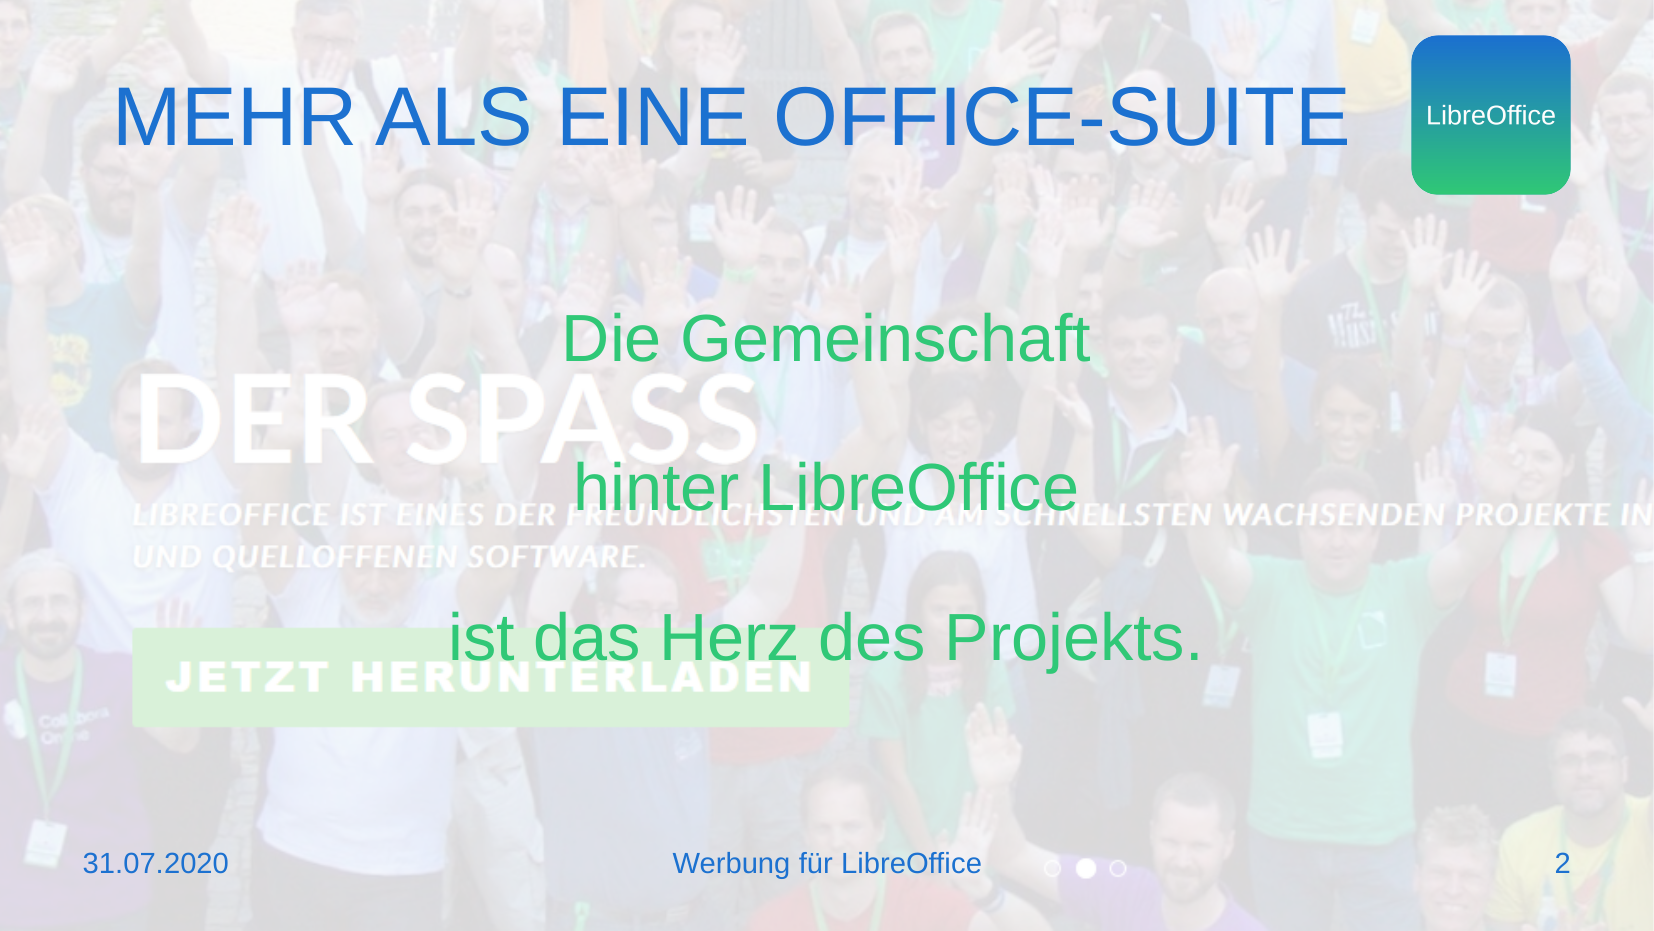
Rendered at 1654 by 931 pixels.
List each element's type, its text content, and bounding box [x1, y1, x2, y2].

title MEHR ALS EINE OFFICE-SUITE [82, 37, 1382, 197]
picture [1411, 35, 1571, 195]
subtitle Die Gemeinschaft hinter LibreOffice ist das Herz des Projekts. [82, 301, 1571, 673]
